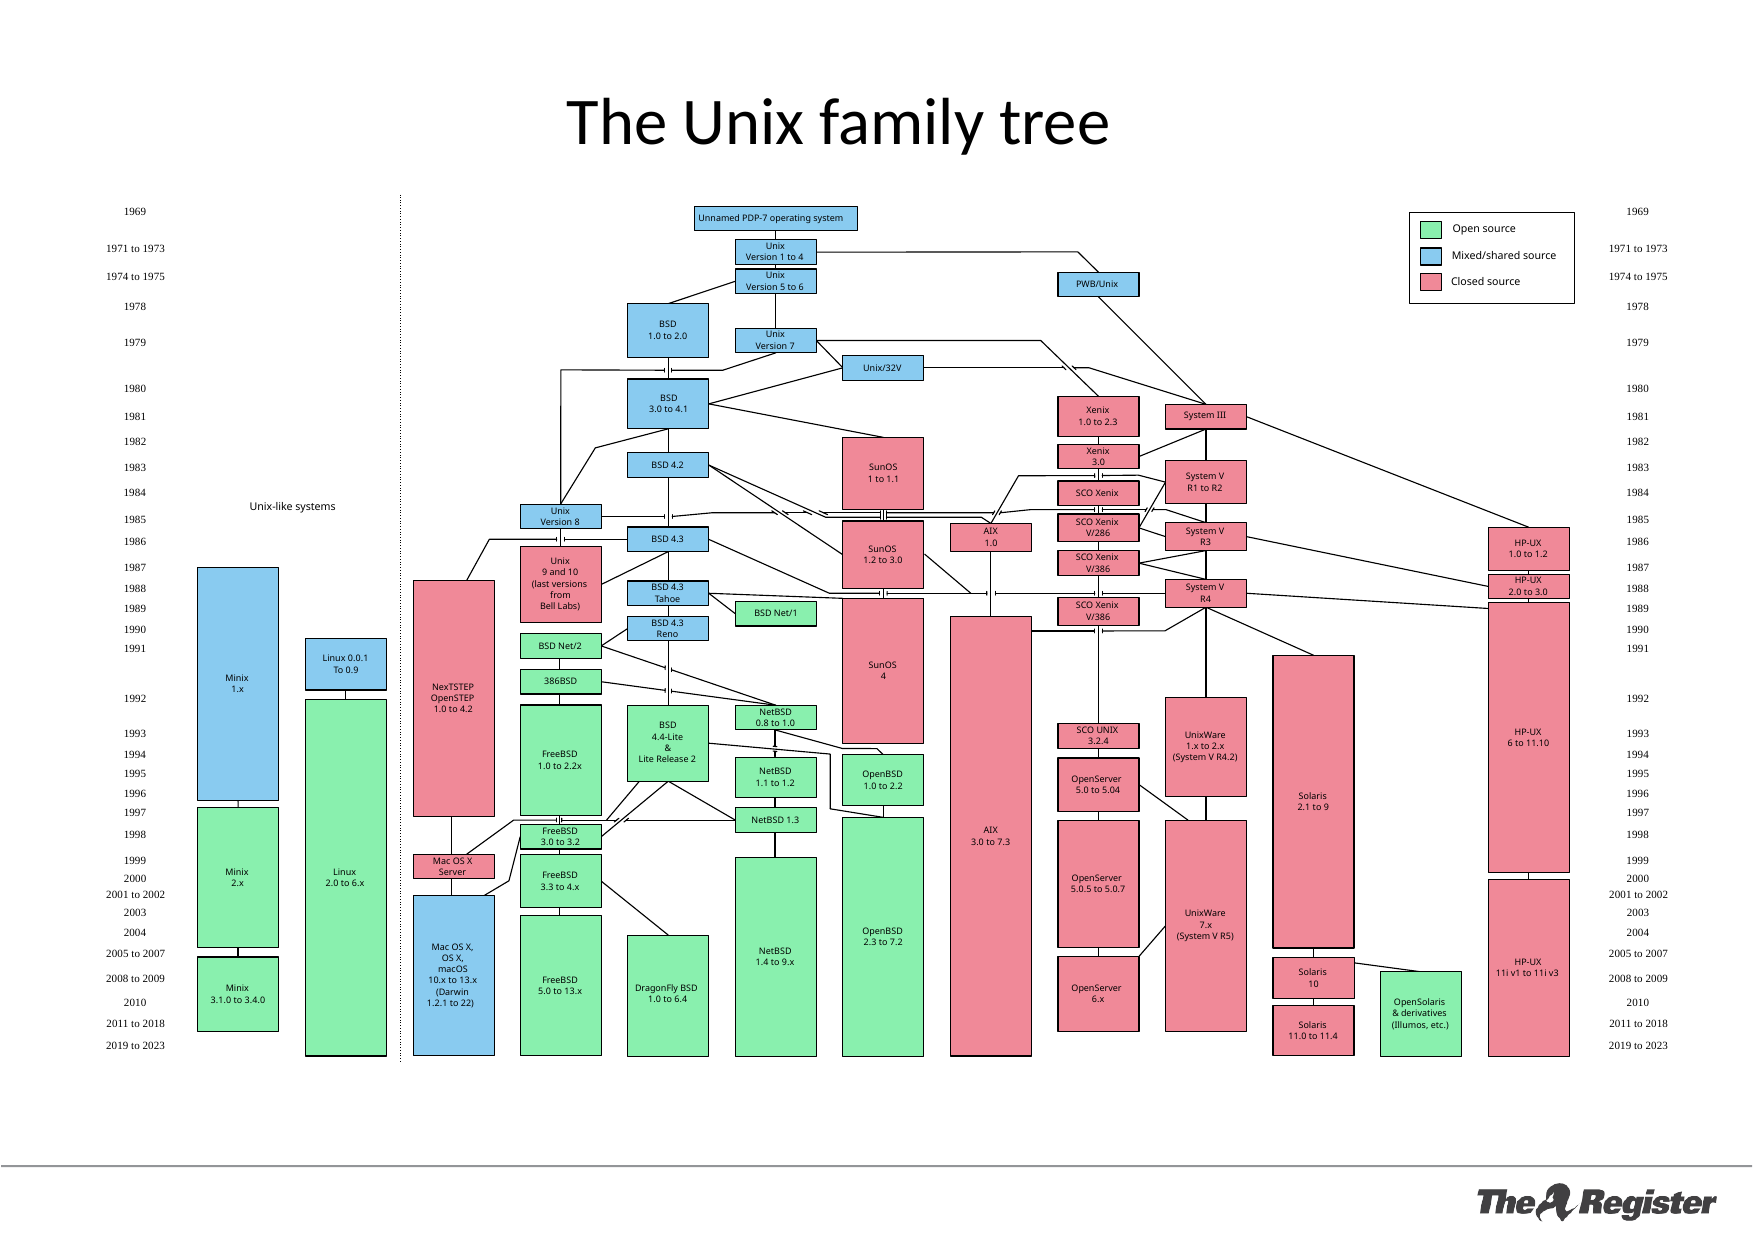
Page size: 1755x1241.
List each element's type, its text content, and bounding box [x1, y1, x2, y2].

picture [1477, 1183, 1717, 1222]
title The Unix family tree [72, 38, 1605, 177]
picture [72, 177, 1700, 1093]
